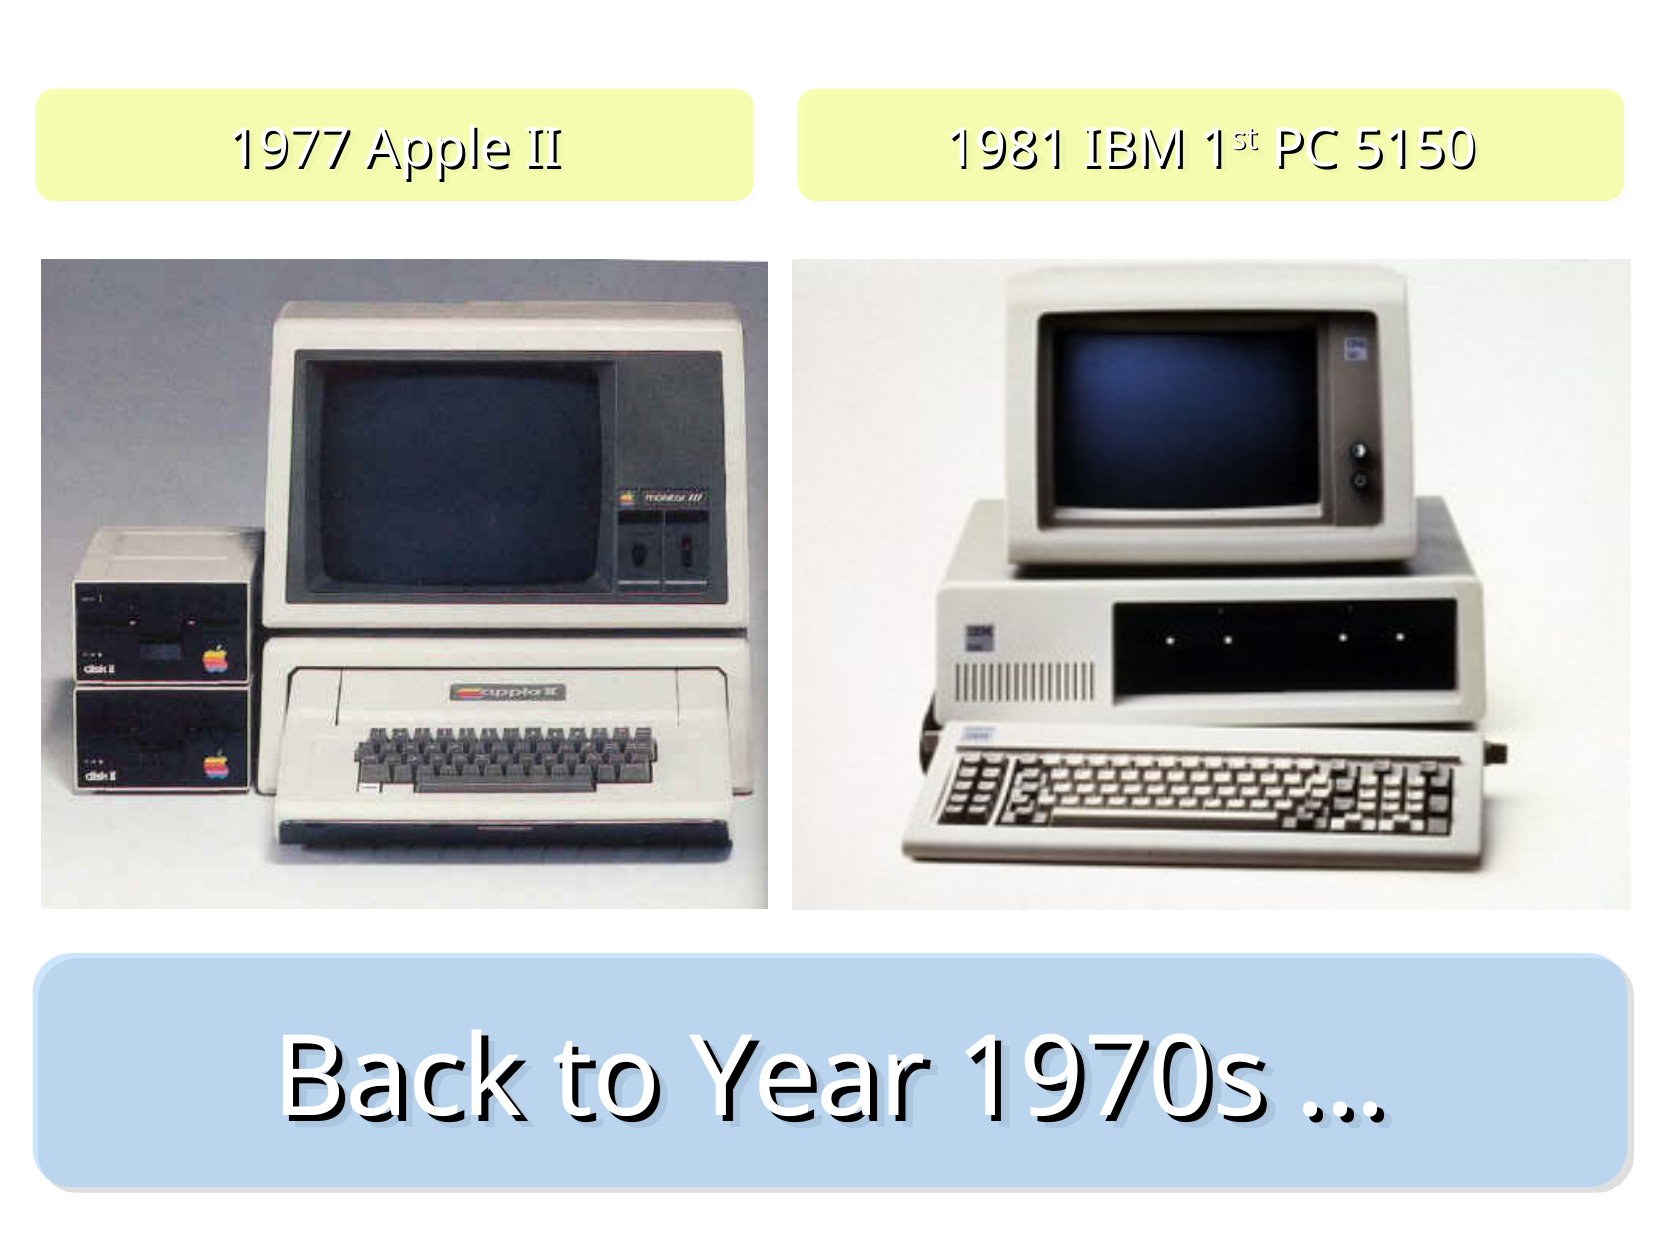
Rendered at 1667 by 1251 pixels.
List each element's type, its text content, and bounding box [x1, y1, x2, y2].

text_box 1977 Apple II [35, 88, 754, 202]
text_box 1981 IBM 1st PC 5150 [797, 88, 1625, 202]
text_box Back to Year 1970s ... [32, 953, 1628, 1188]
picture [792, 259, 1631, 910]
picture [41, 259, 768, 909]
